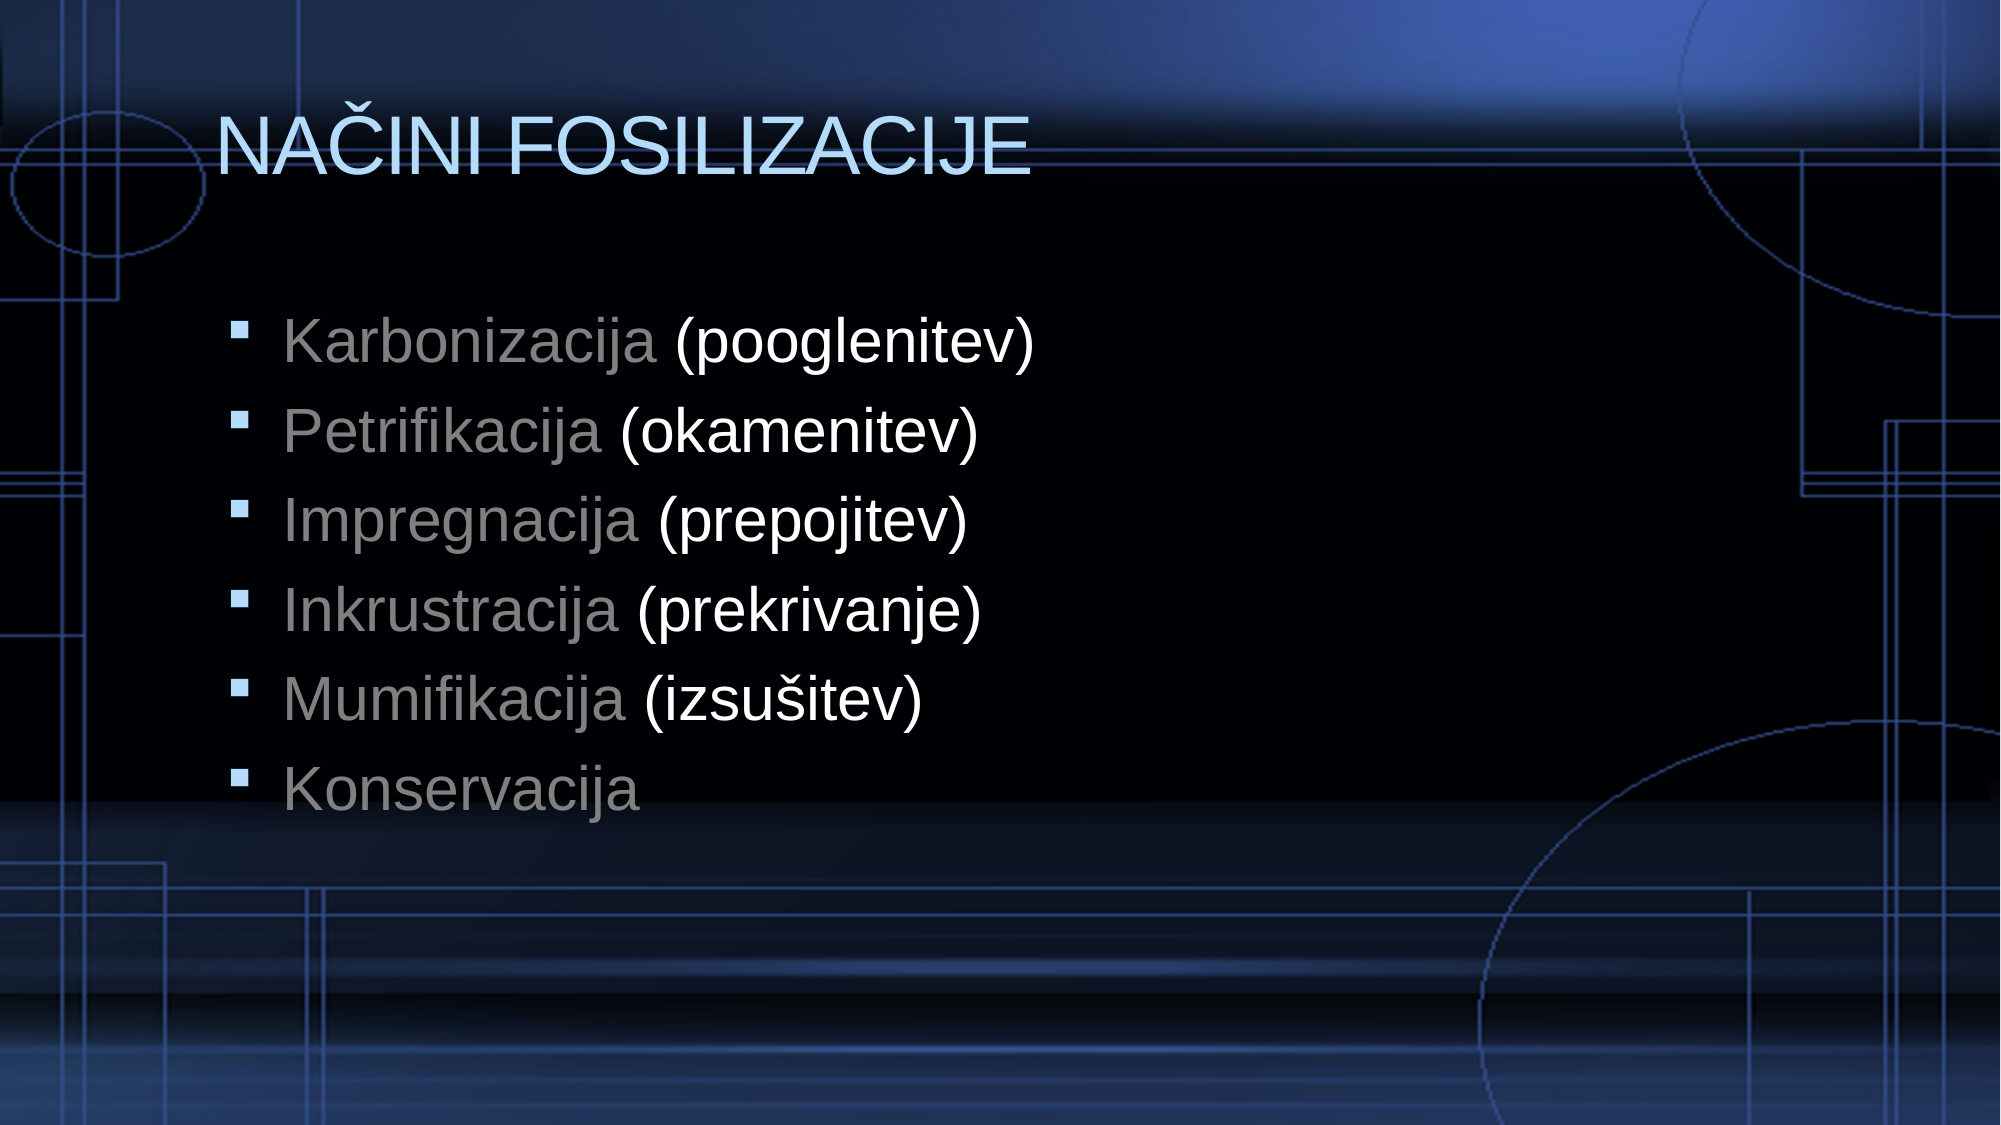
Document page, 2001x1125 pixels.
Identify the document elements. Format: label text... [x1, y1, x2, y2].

title NAČINI FOSILIZACIJE [200, 84, 1900, 235]
picture [0, 0, 2001, 1125]
list Karbonizacija (pooglenitev) Petrifikacija (okamenitev) Impregnacija (prepojitev) Inkrustracija (prekrivanje) Mumifikacija (izsušitev) Konservacija [200, 292, 1900, 1043]
